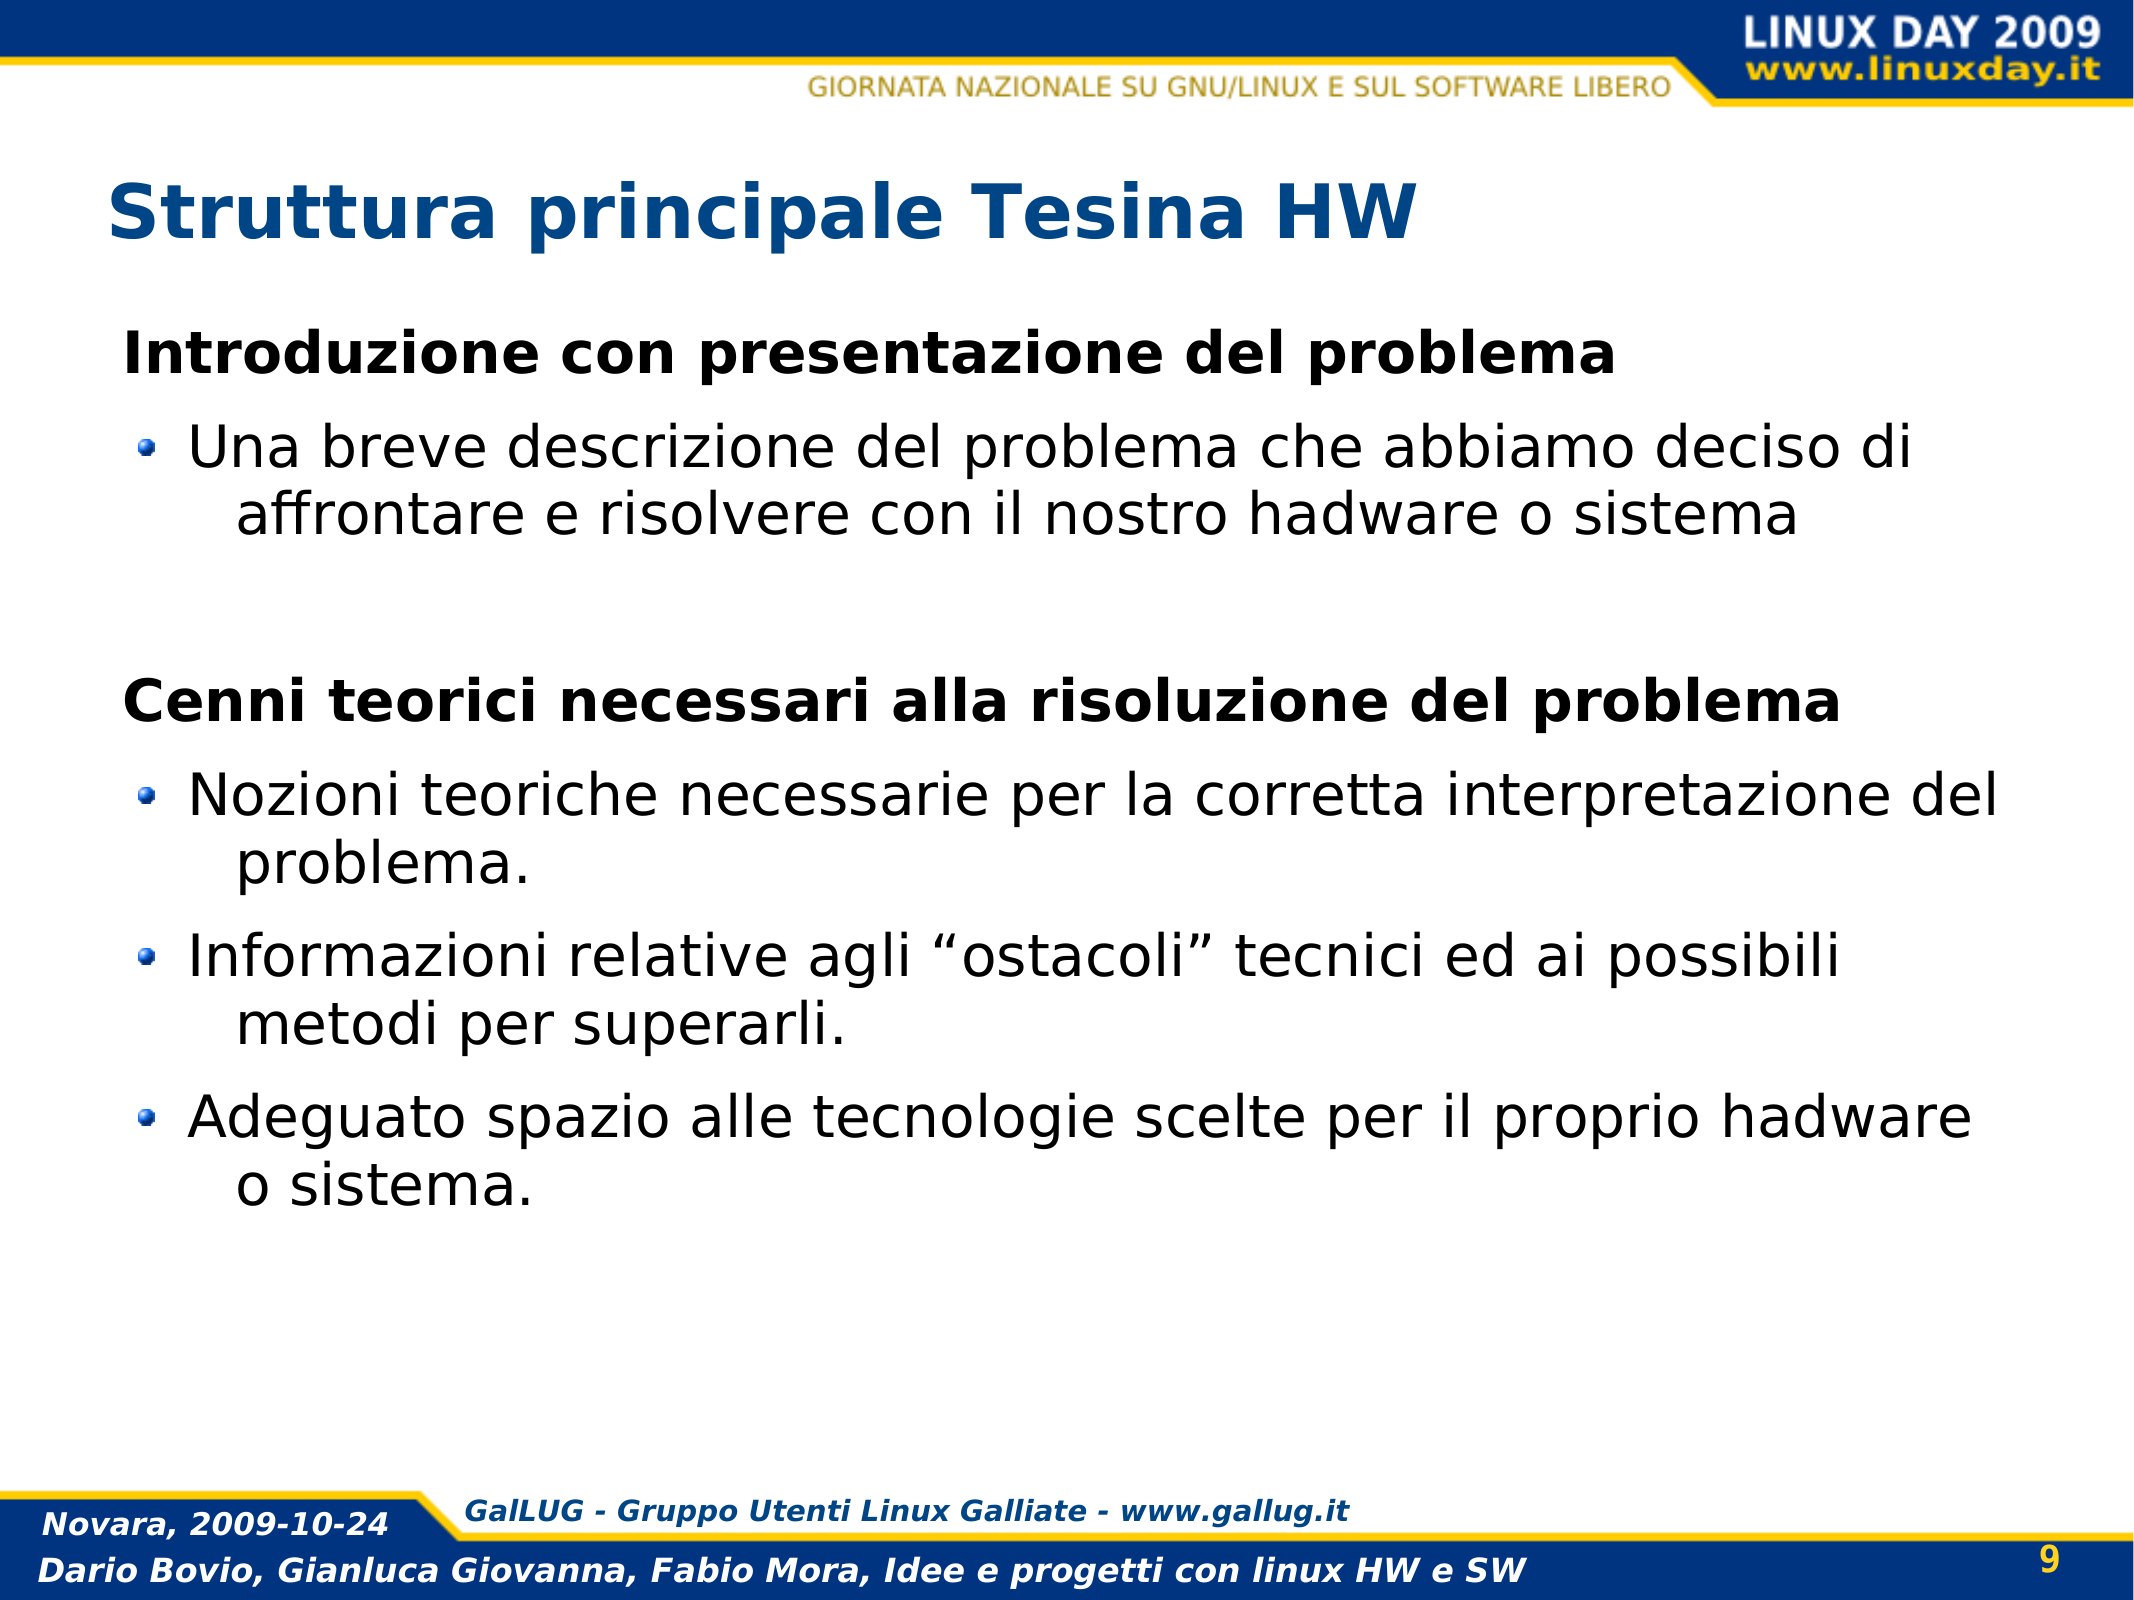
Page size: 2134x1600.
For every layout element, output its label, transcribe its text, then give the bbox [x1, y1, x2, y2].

list Introduzione con presentazione del problema Una breve descrizione del problema che abbiamo deciso di affrontare e risolvere con il nostro hadware o sistema Cenni teorici necessari alla risoluzione del problema Nozioni teoriche necessarie per la corretta interpretazione del problema. Informazioni relative agli “ostacoli” tecnici ed ai possibili metodi per superarli. Adeguato spazio alle tecnologie scelte per il proprio hadware o sistema. [106, 319, 2027, 1441]
title Struttura principale Tesina HW [106, 159, 2080, 267]
picture [0, 0, 2134, 1600]
